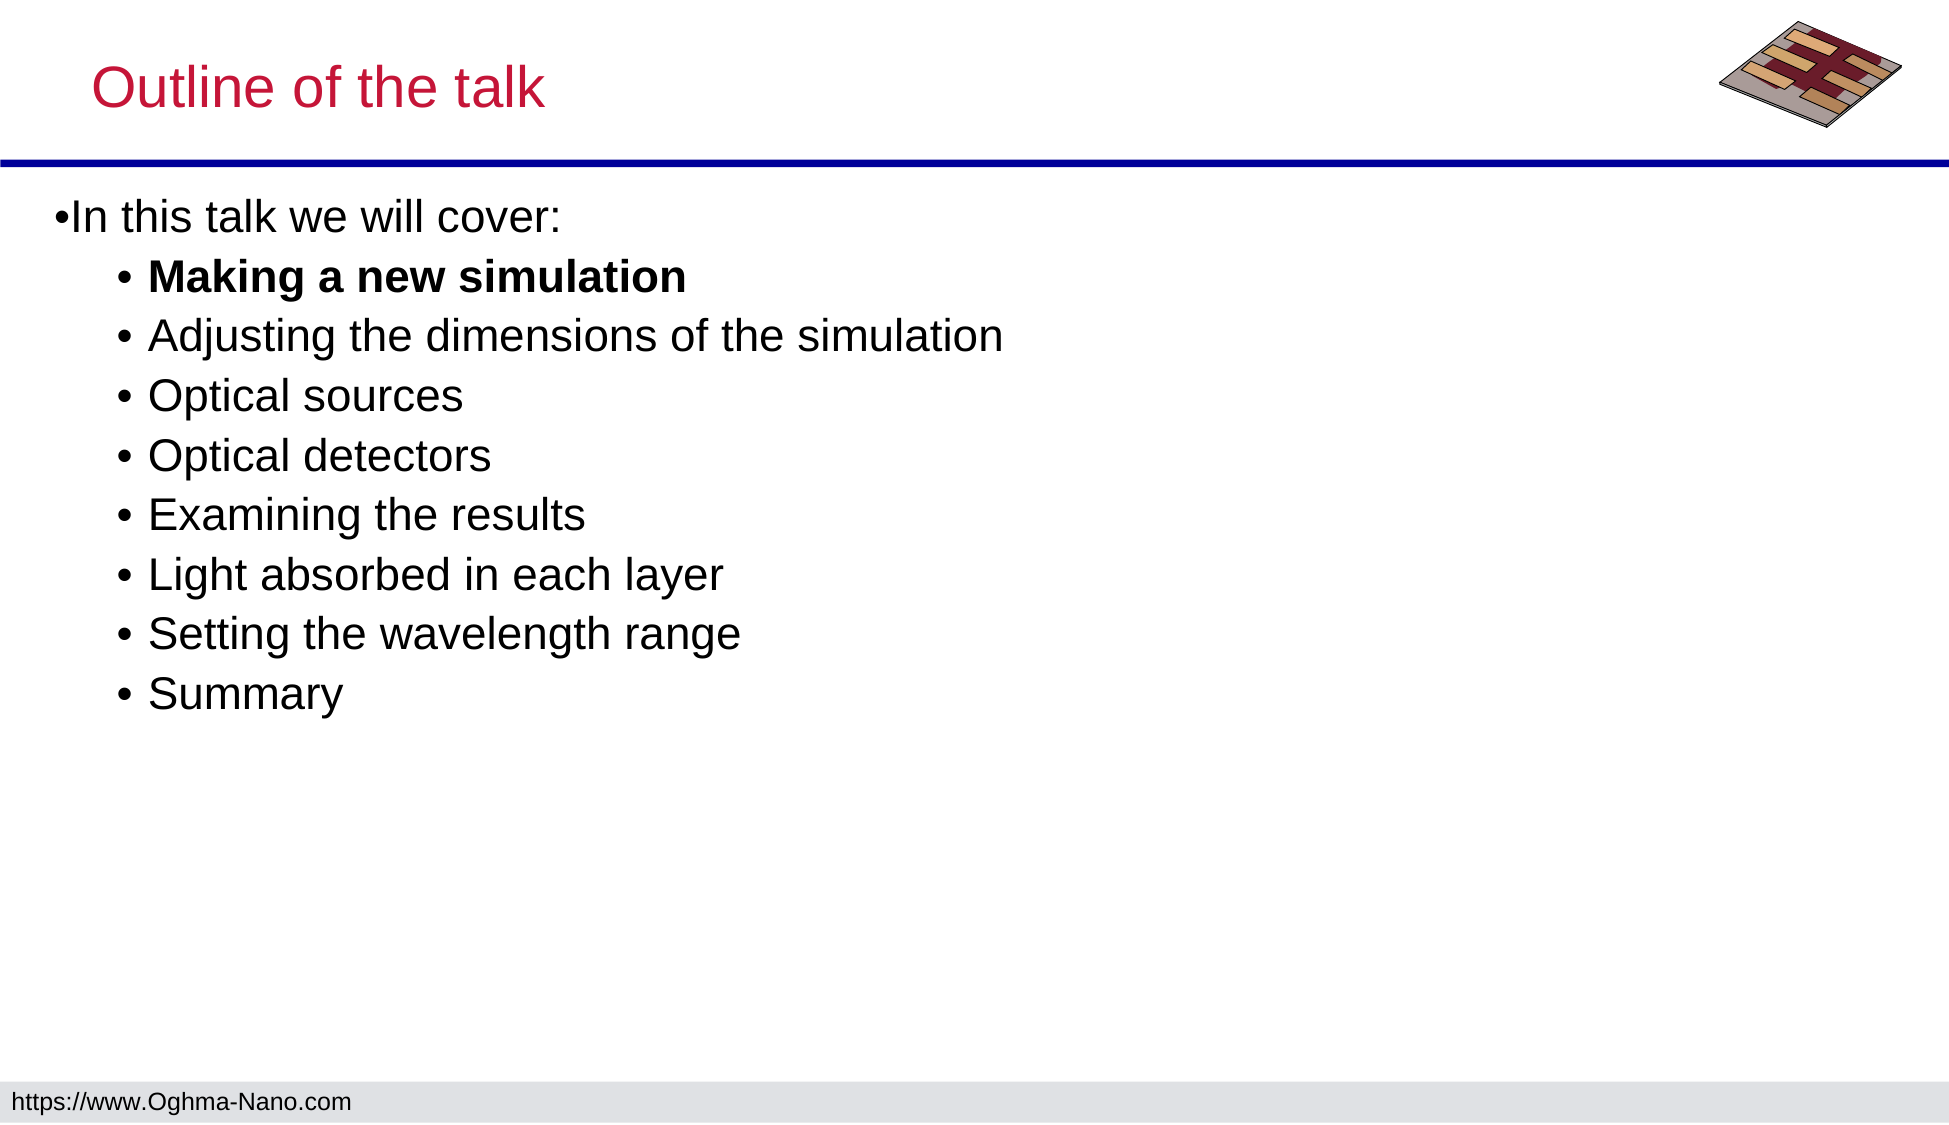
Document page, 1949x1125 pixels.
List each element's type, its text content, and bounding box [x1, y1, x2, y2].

list In this talk we will cover: Making a new simulation Adjusting the dimensions of the simulation Optical sources Optical detectors Examining the results Light absorbed in each layer Setting the wavelength range Summary [54, 191, 1662, 720]
title Outline of the talk [76, 34, 1685, 140]
